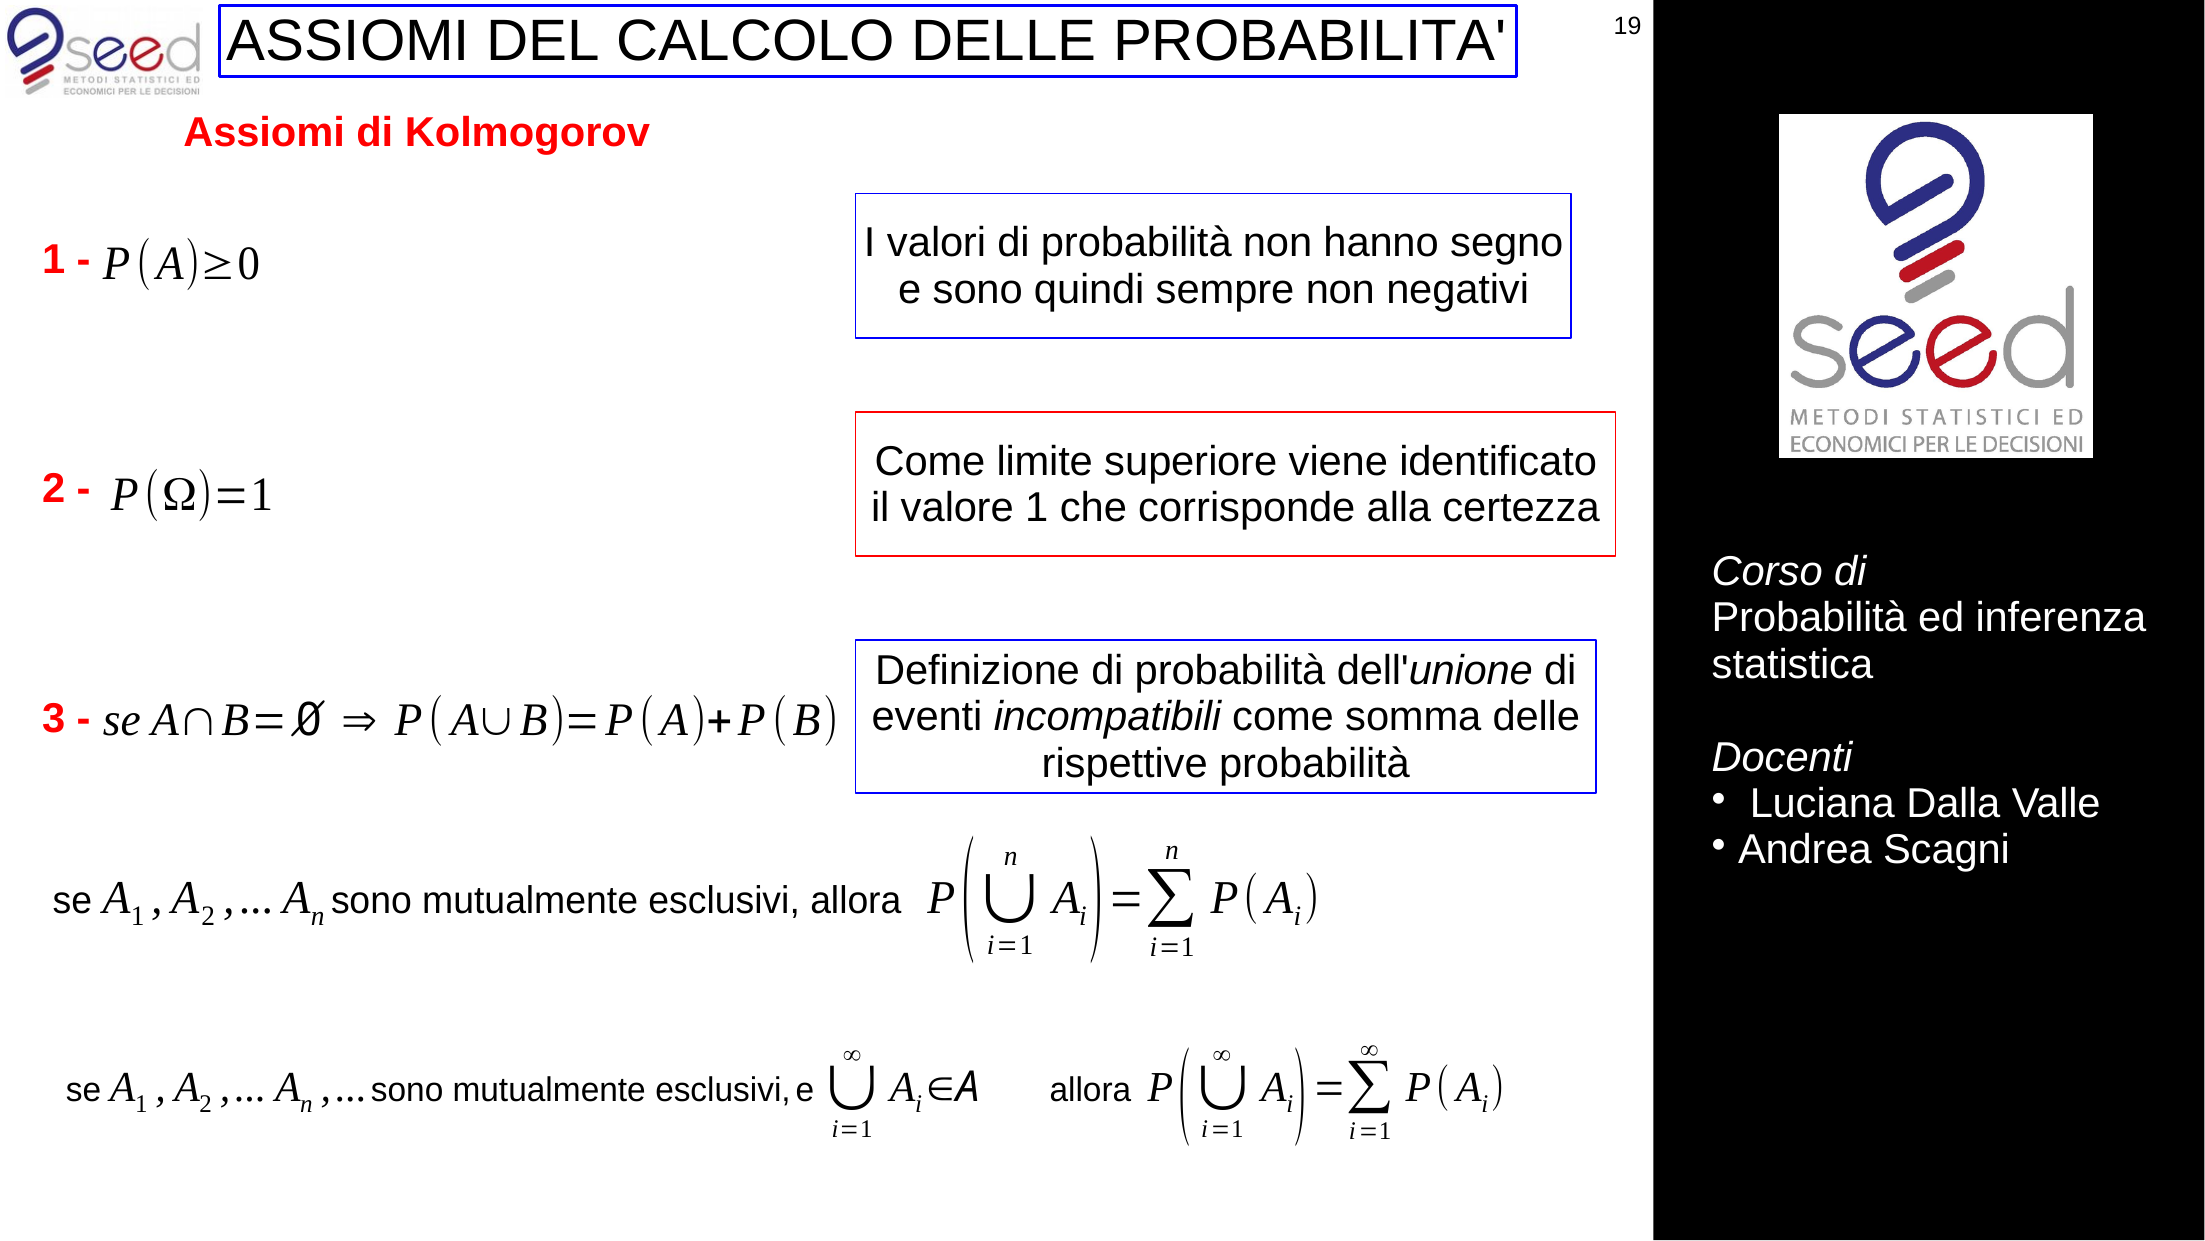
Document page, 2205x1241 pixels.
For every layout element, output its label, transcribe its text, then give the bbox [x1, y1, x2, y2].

text_box Come limite superiore viene identificato il valore 1 che corrisponde alla certezza [855, 411, 1616, 557]
text_box Assiomi di Kolmogorov [183, 109, 1018, 159]
chart [46, 833, 1326, 967]
chart [59, 1044, 1512, 1149]
text_box 1 - 2 - 3 - [41, 235, 91, 788]
chart [95, 692, 846, 749]
picture [5, 5, 203, 98]
chart [93, 236, 267, 292]
text_box ASSIOMI DEL CALCOLO DELLE PROBABILITA' [219, 5, 1517, 77]
chart [95, 468, 279, 524]
picture [1779, 114, 2093, 458]
text_box [55, 204, 1209, 833]
text_box I valori di probabilità non hanno segno e sono quindi sempre non negativi [855, 193, 1572, 338]
text_box [55, 967, 1209, 1154]
text_box Definizione di probabilità dell'unione di eventi incompatibili come somma delle rispettive probabilità [855, 639, 1597, 794]
